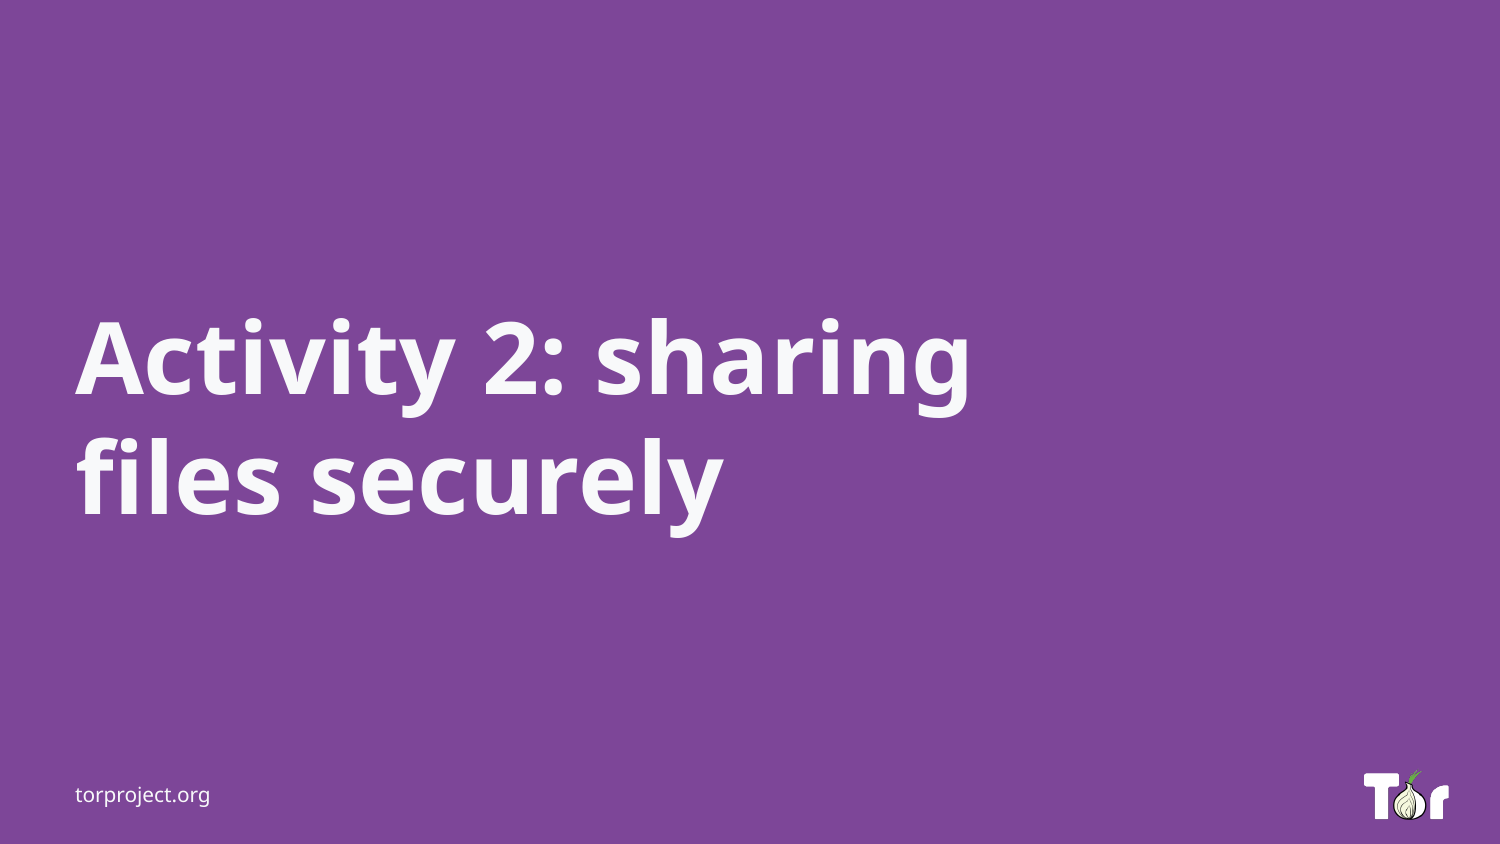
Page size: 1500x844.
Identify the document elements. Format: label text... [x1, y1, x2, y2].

title Activity 2: sharing files securely [75, 215, 1050, 629]
picture [1364, 768, 1449, 820]
